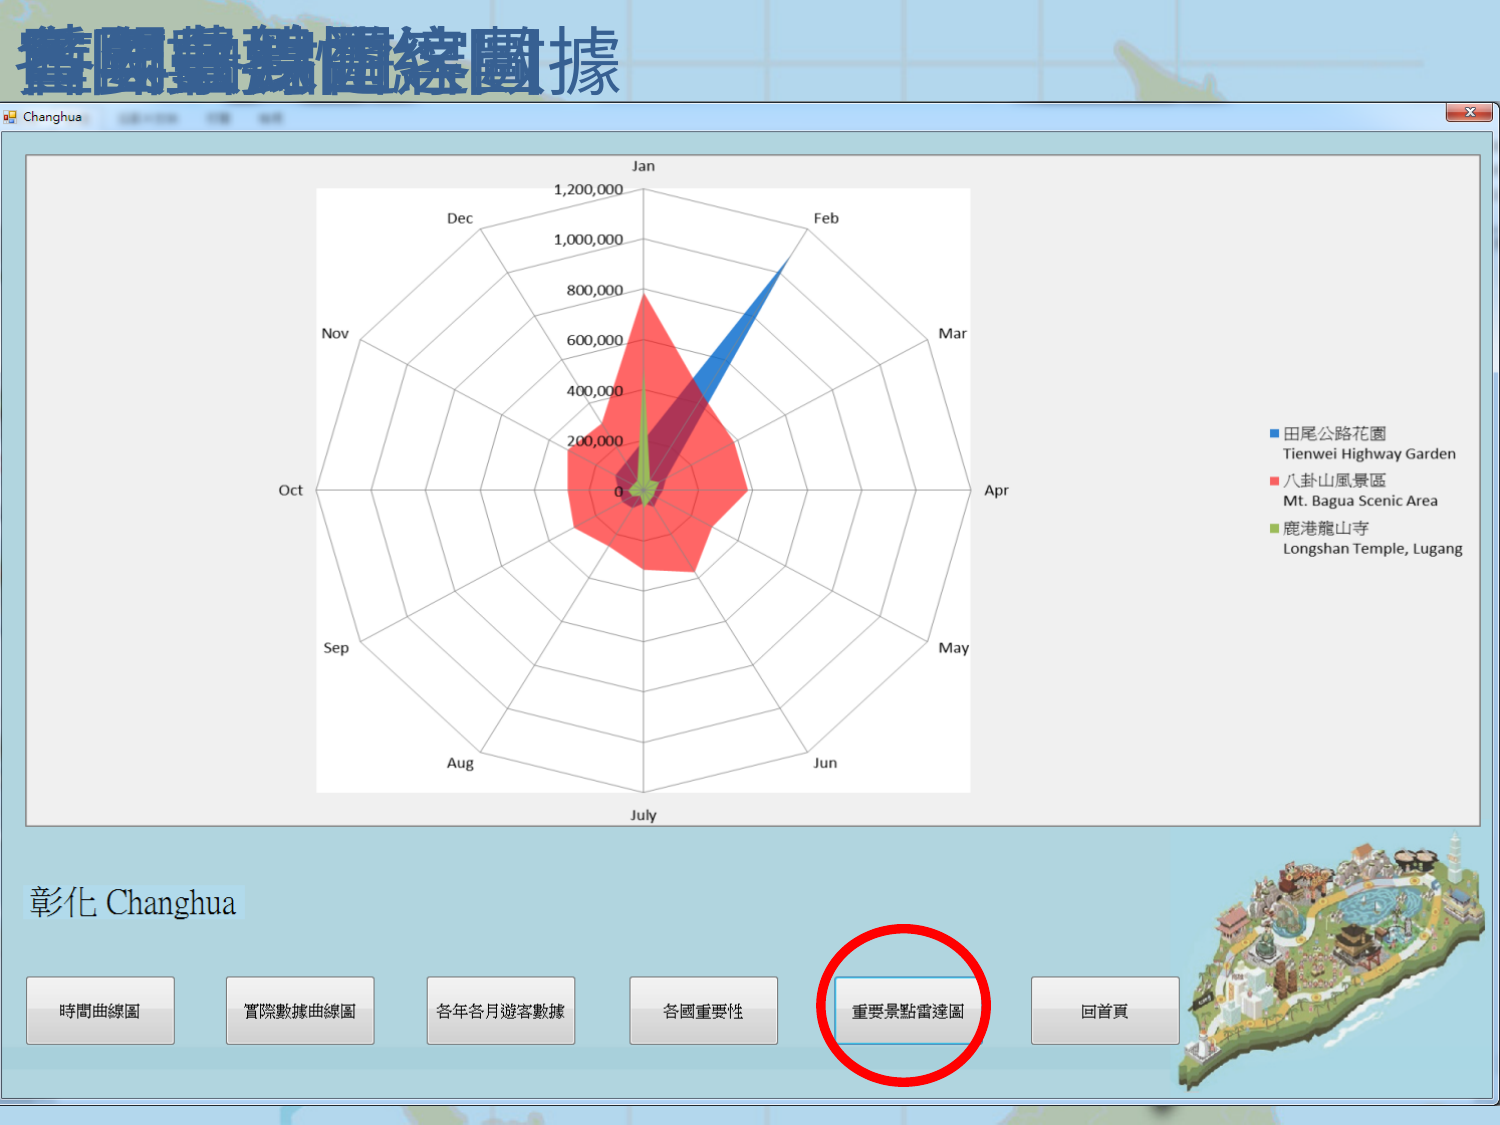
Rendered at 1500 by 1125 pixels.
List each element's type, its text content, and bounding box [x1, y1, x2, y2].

picture [0, 101, 1500, 1106]
text_box 各國重要性 [0, 7, 5, 101]
text_box 重要景點雷達圖 [5, 7, 567, 114]
text_box 各年各月遊客數據 [567, 7, 644, 101]
